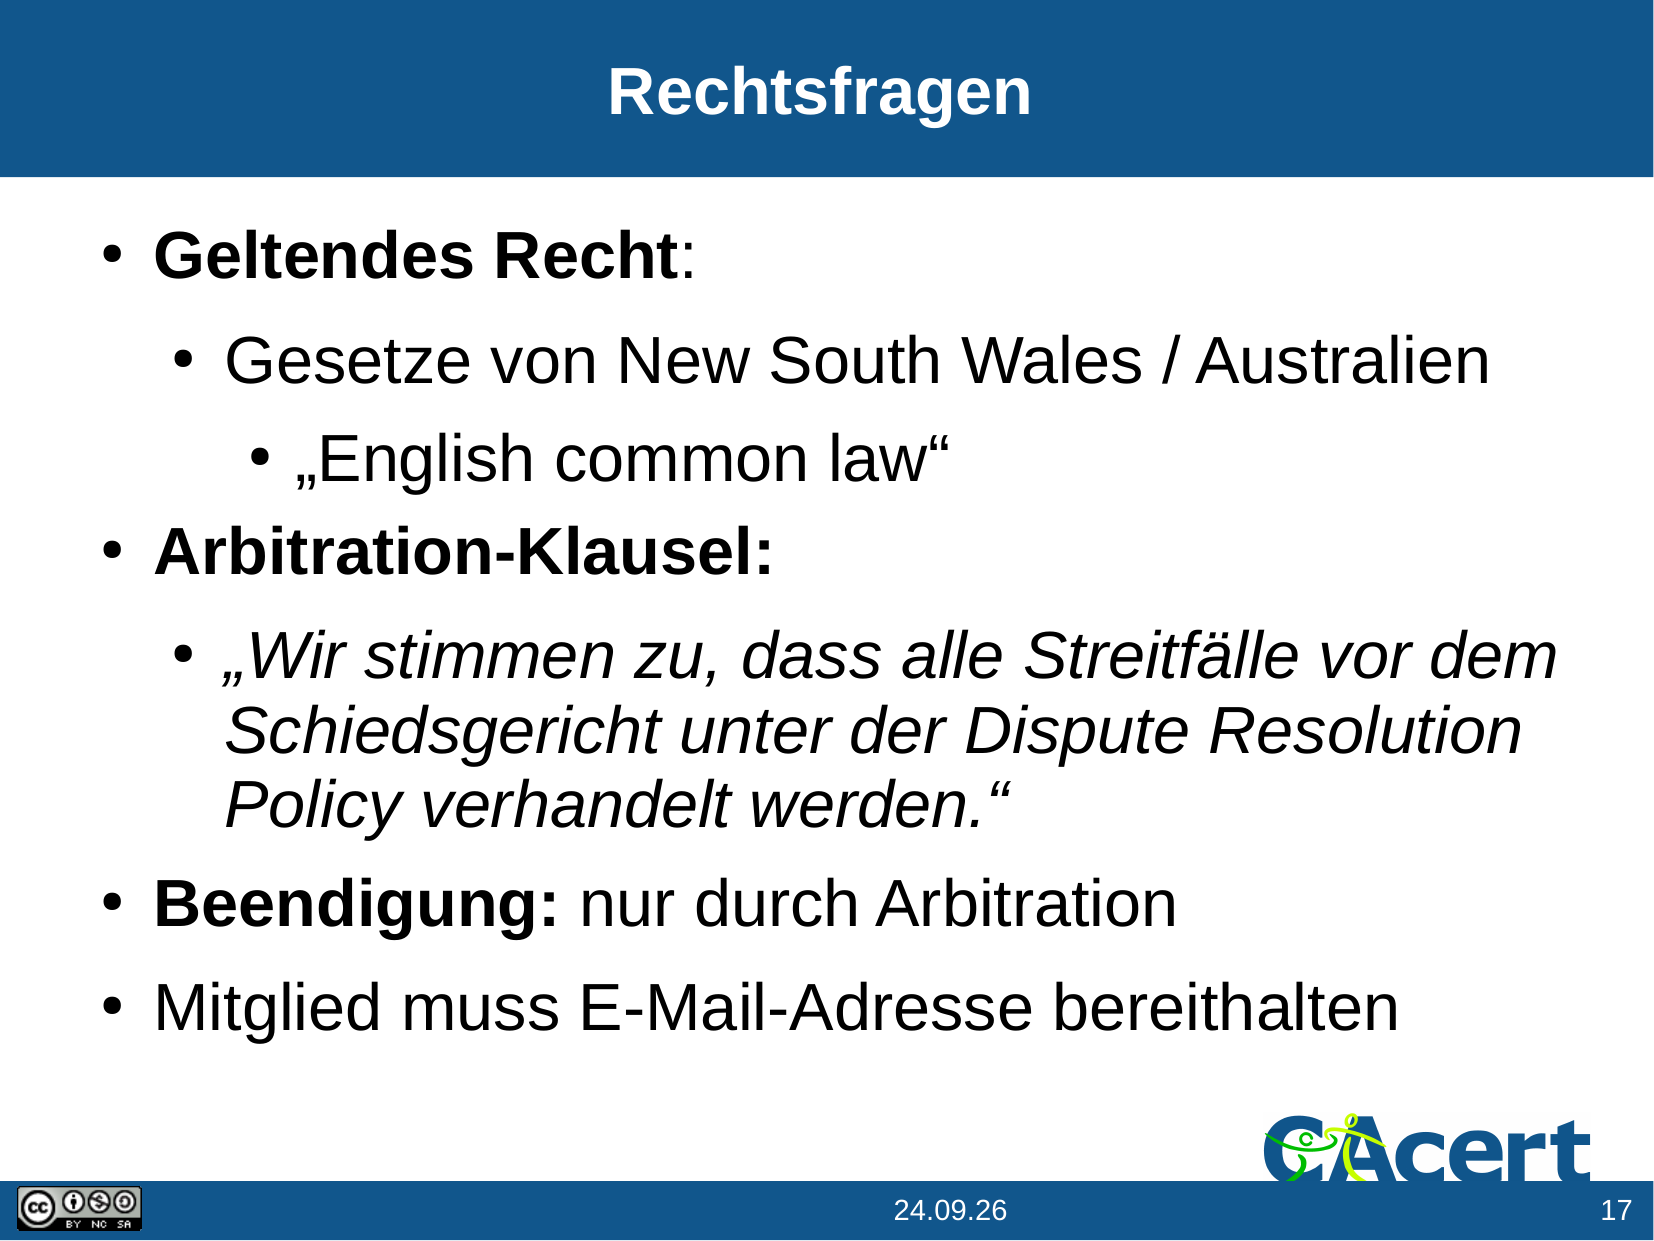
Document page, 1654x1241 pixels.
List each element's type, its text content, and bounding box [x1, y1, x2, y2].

picture [1263, 1112, 1591, 1181]
picture [17, 1186, 142, 1231]
title Rechtsfragen [76, 17, 1565, 166]
list Geltendes Recht: Gesetze von New South Wales / Australien „English common law“ Arbitration-Klausel: „Wir stimmen zu, dass alle Streitfälle vor dem Schiedsgericht unter der Dispute Resolution Policy verhandelt werden.“ Beendigung: nur durch Arbitration Mitglied muss E-Mail-Adresse bereithalten [82, 218, 1571, 1091]
